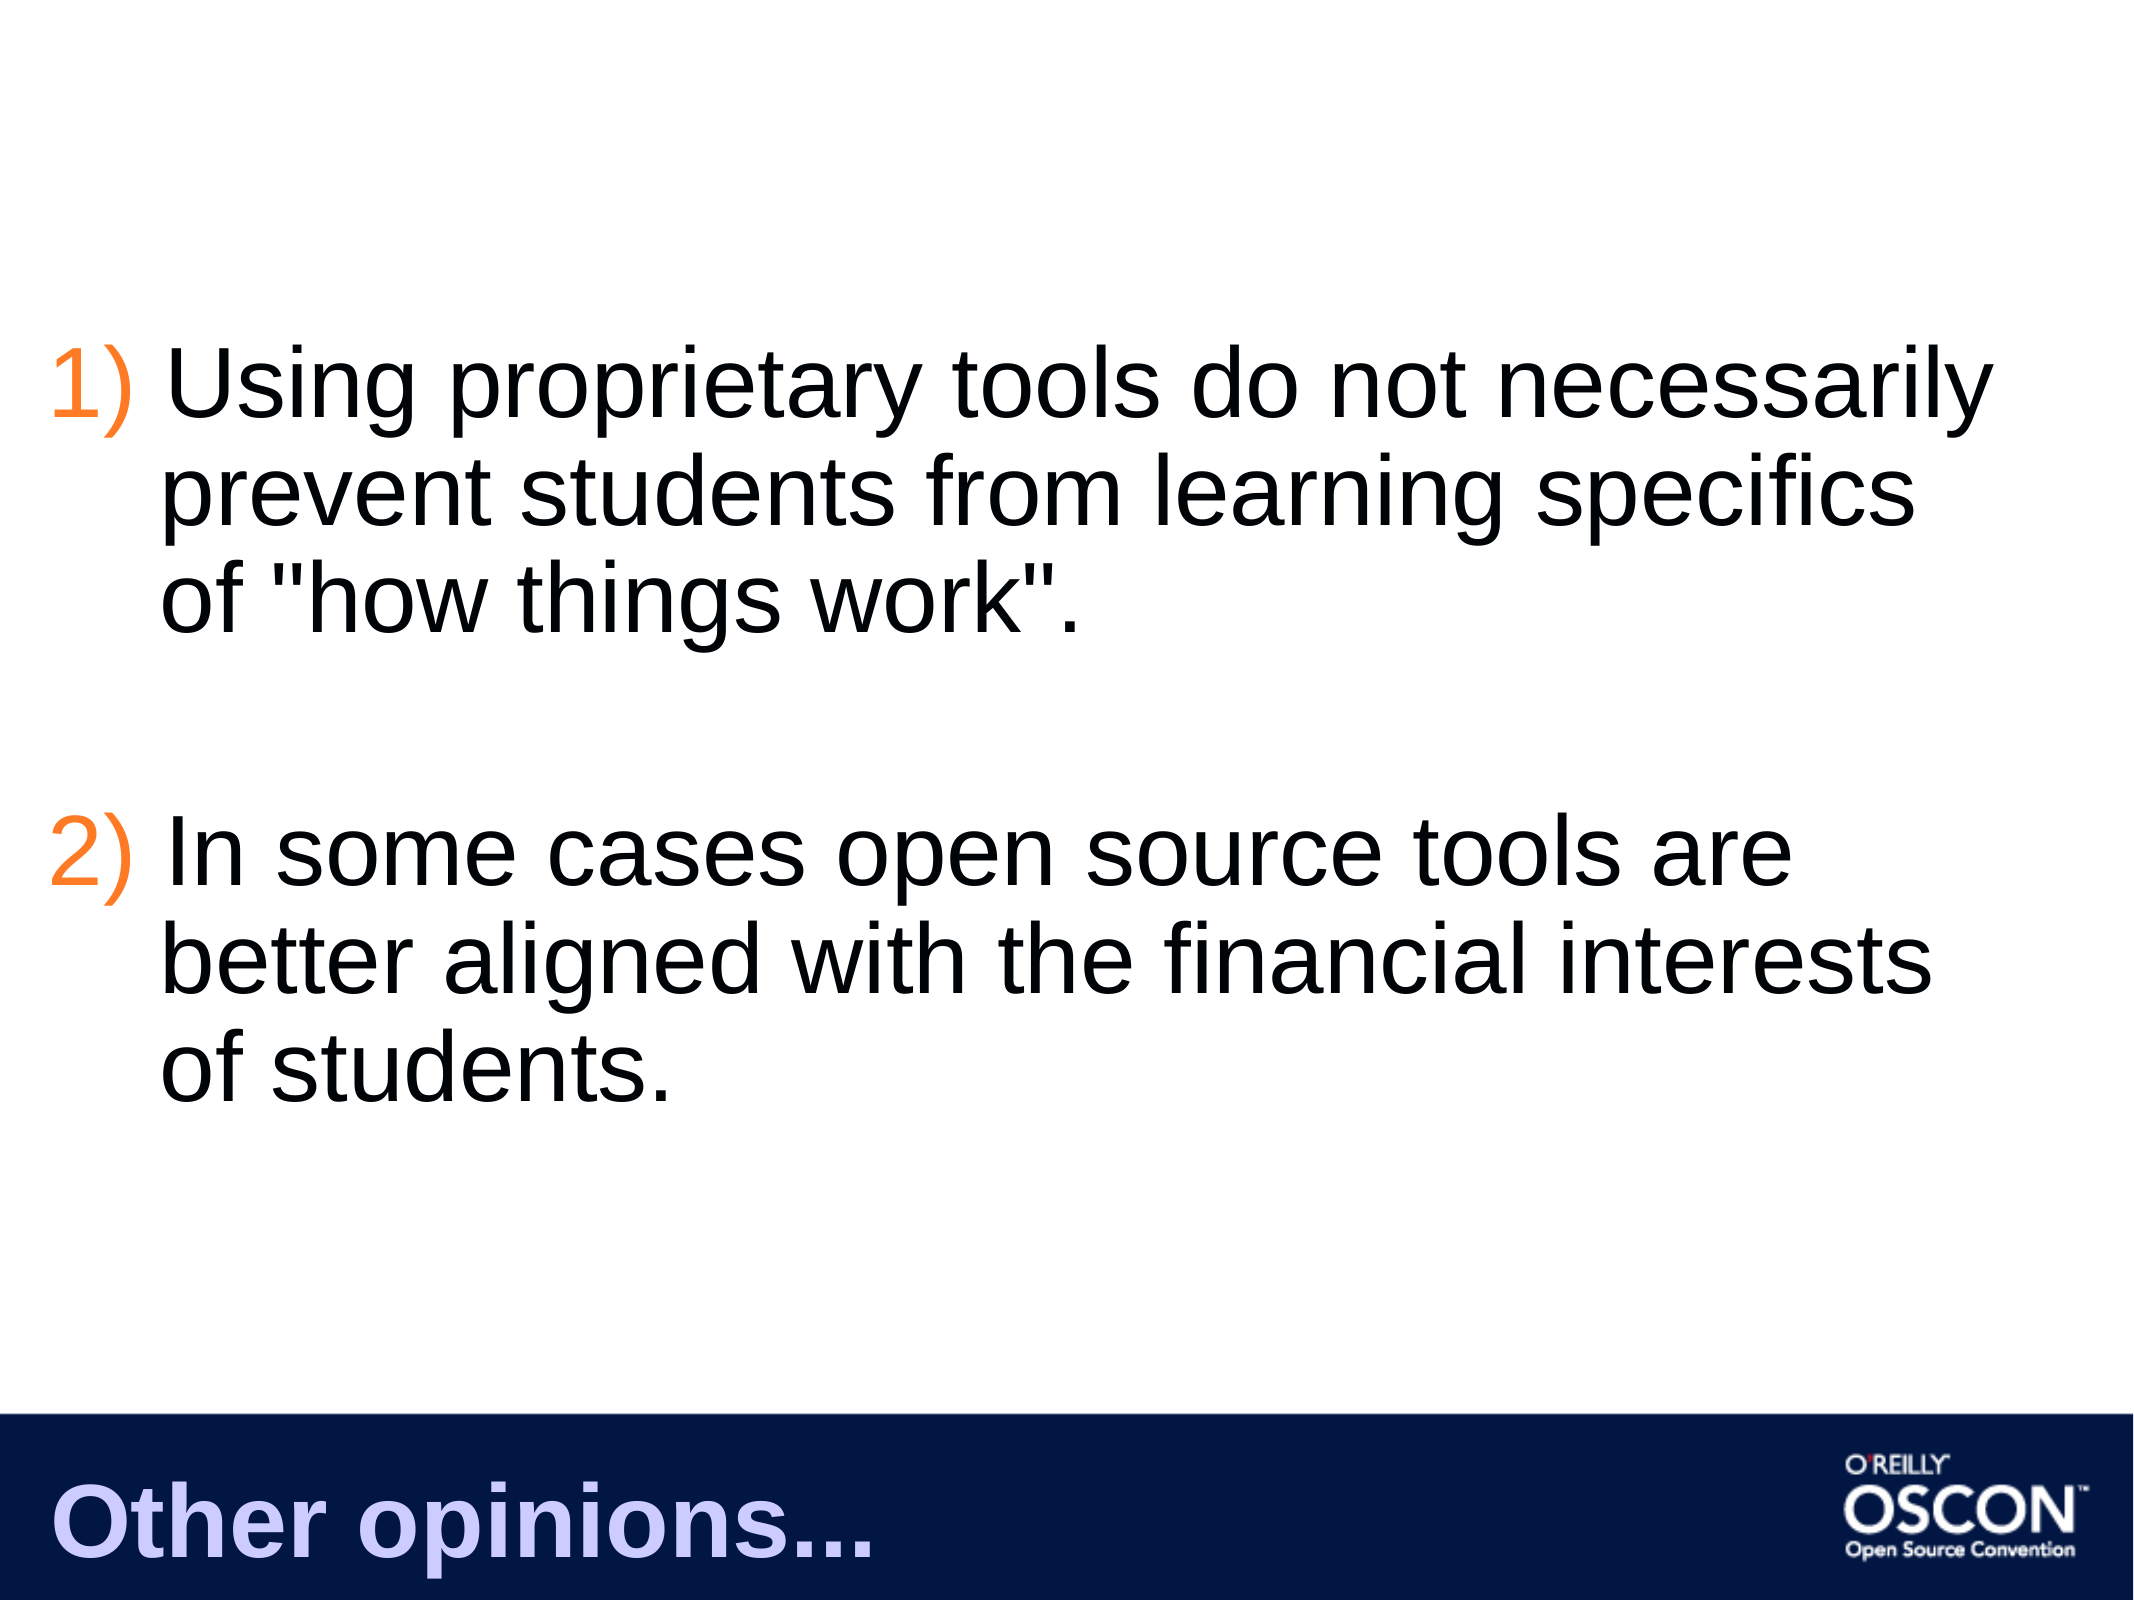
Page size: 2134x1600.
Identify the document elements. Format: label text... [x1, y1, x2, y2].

title Other opinions... [41, 1432, 2094, 1600]
subtitle Using proprietary tools do not necessarily prevent students from learning specifics of "how things work". In some cases open source tools are better aligned with the financial interests of students. [41, 113, 2094, 1341]
picture [0, 0, 2134, 1600]
